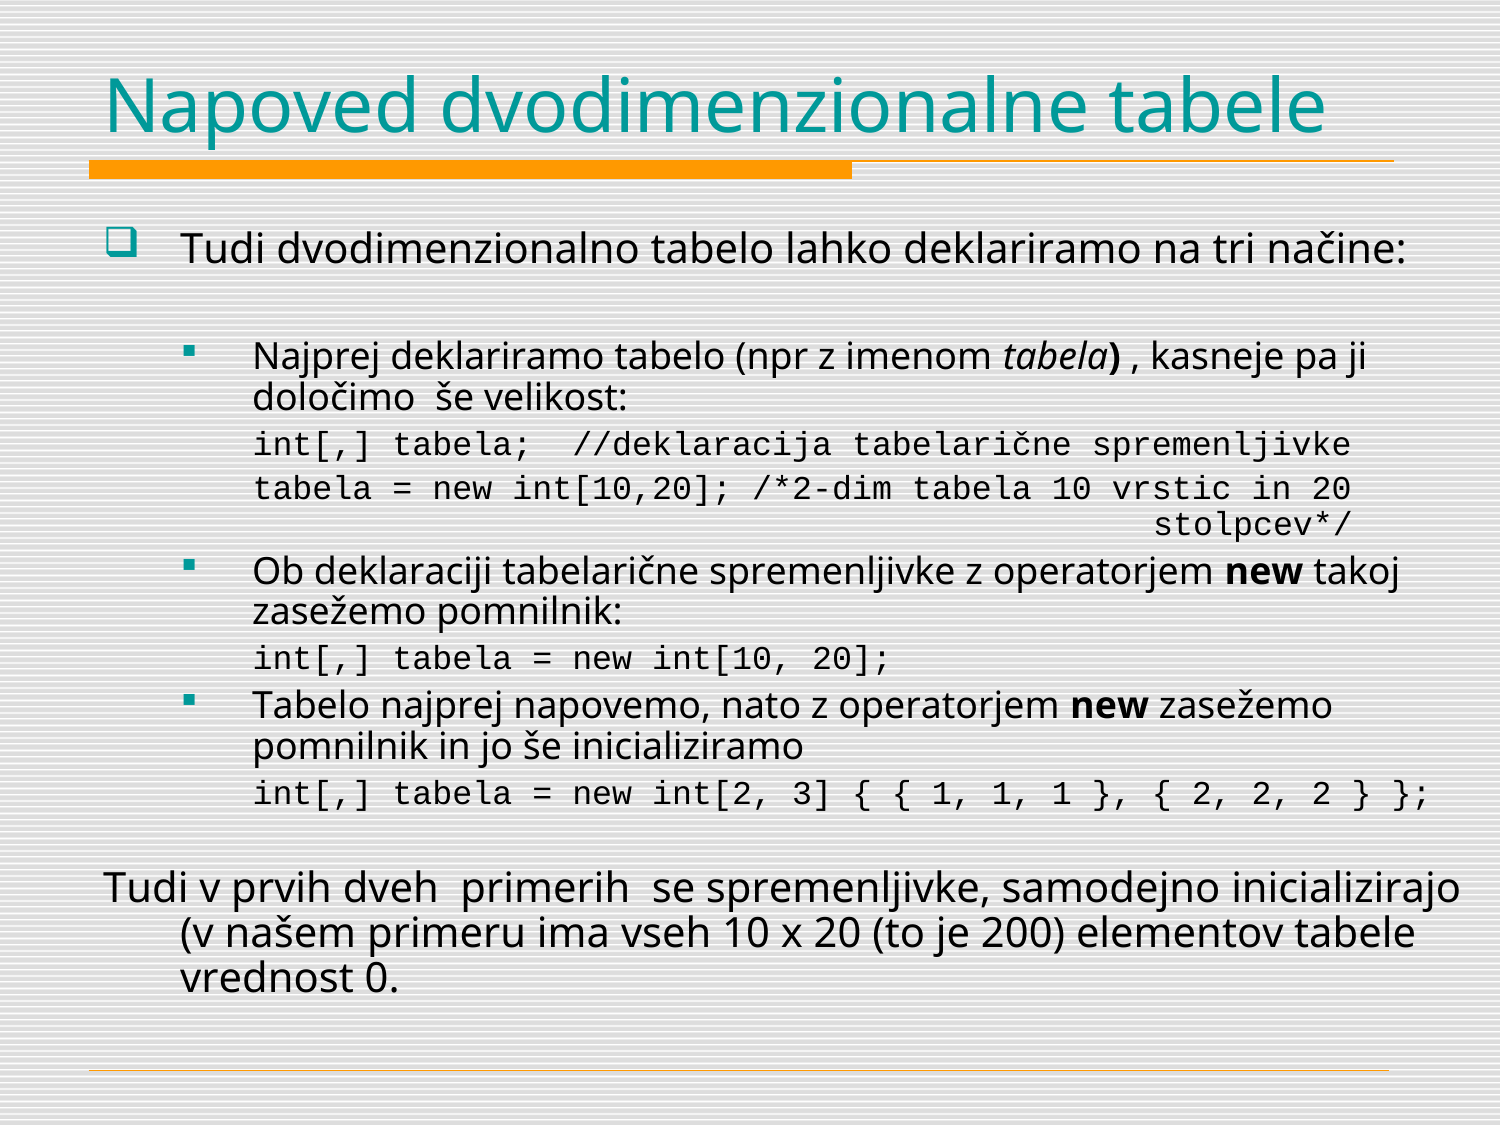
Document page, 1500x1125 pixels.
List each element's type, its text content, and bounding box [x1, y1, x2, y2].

title Napoved dvodimenzionalne tabele [88, 42, 1401, 155]
list Tudi dvodimenzionalno tabelo lahko deklariramo na tri načine: Najprej deklariramo tabelo (npr z imenom tabela) , kasneje pa ji določimo še velikost: int[,] tabela; //deklaracija tabelarične spremenljivke tabela = new int[10,20]; /*2-dim tabela 10 vrstic in 20 stolpcev*/ Ob deklaraciji tabelarične spremenljivke z operatorjem new takoj zasežemo pomnilnik: int[,] tabela = new int[10, 20]; Tabelo najprej napovemo, nato z operatorjem new zasežemo pomnilnik in jo še inicializiramo int[,] tabela = new int[2, 3] { { 1, 1, 1 }, { 2, 2, 2 } }; Tudi v prvih dveh primerih se spremenljivke, samodejno inicializirajo (v našem primeru ima vseh 10 x 20 (to je 200) elementov tabele vrednost 0. [88, 220, 1483, 1059]
picture [0, 0, 1500, 1125]
